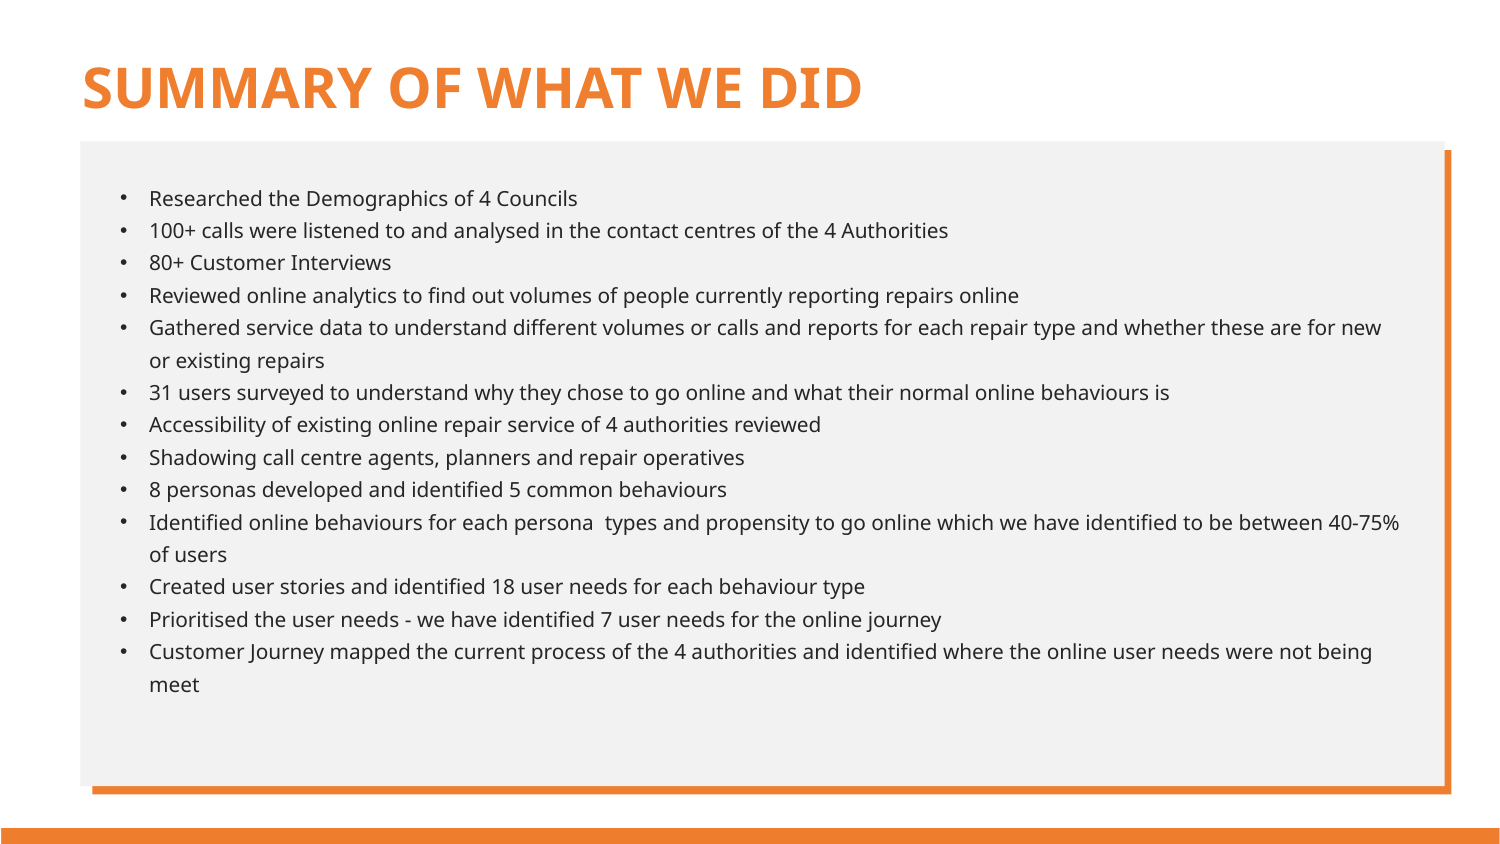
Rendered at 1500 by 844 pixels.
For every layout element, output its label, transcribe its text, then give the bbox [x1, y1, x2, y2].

text_box [80, 141, 1452, 795]
picture [0, 828, 1500, 844]
list Researched the Demographics of 4 Councils 100+ calls were listened to and analysed in the contact centres of the 4 Authorities 80+ Customer Interviews Reviewed online analytics to find out volumes of people currently reporting repairs online Gathered service data to understand different volumes or calls and reports for each repair type and whether these are for new or existing repairs 31 users surveyed to understand why they chose to go online and what their normal online behaviours is Accessibility of existing online repair service of 4 authorities reviewed Shadowing call centre agents, planners and repair operatives 8 personas developed and identified 5 common behaviours Identified online behaviours for each persona types and propensity to go online which we have identified to be between 40-75% of users Created user stories and identified 18 user needs for each behaviour type Prioritised the user needs - we have identified 7 user needs for the online journey Customer Journey mapped the current process of the 4 authorities and identified where the online user needs were not being meet [117, 175, 1408, 773]
text_box SUMMARY OF WHAT WE DID [71, 46, 1196, 135]
